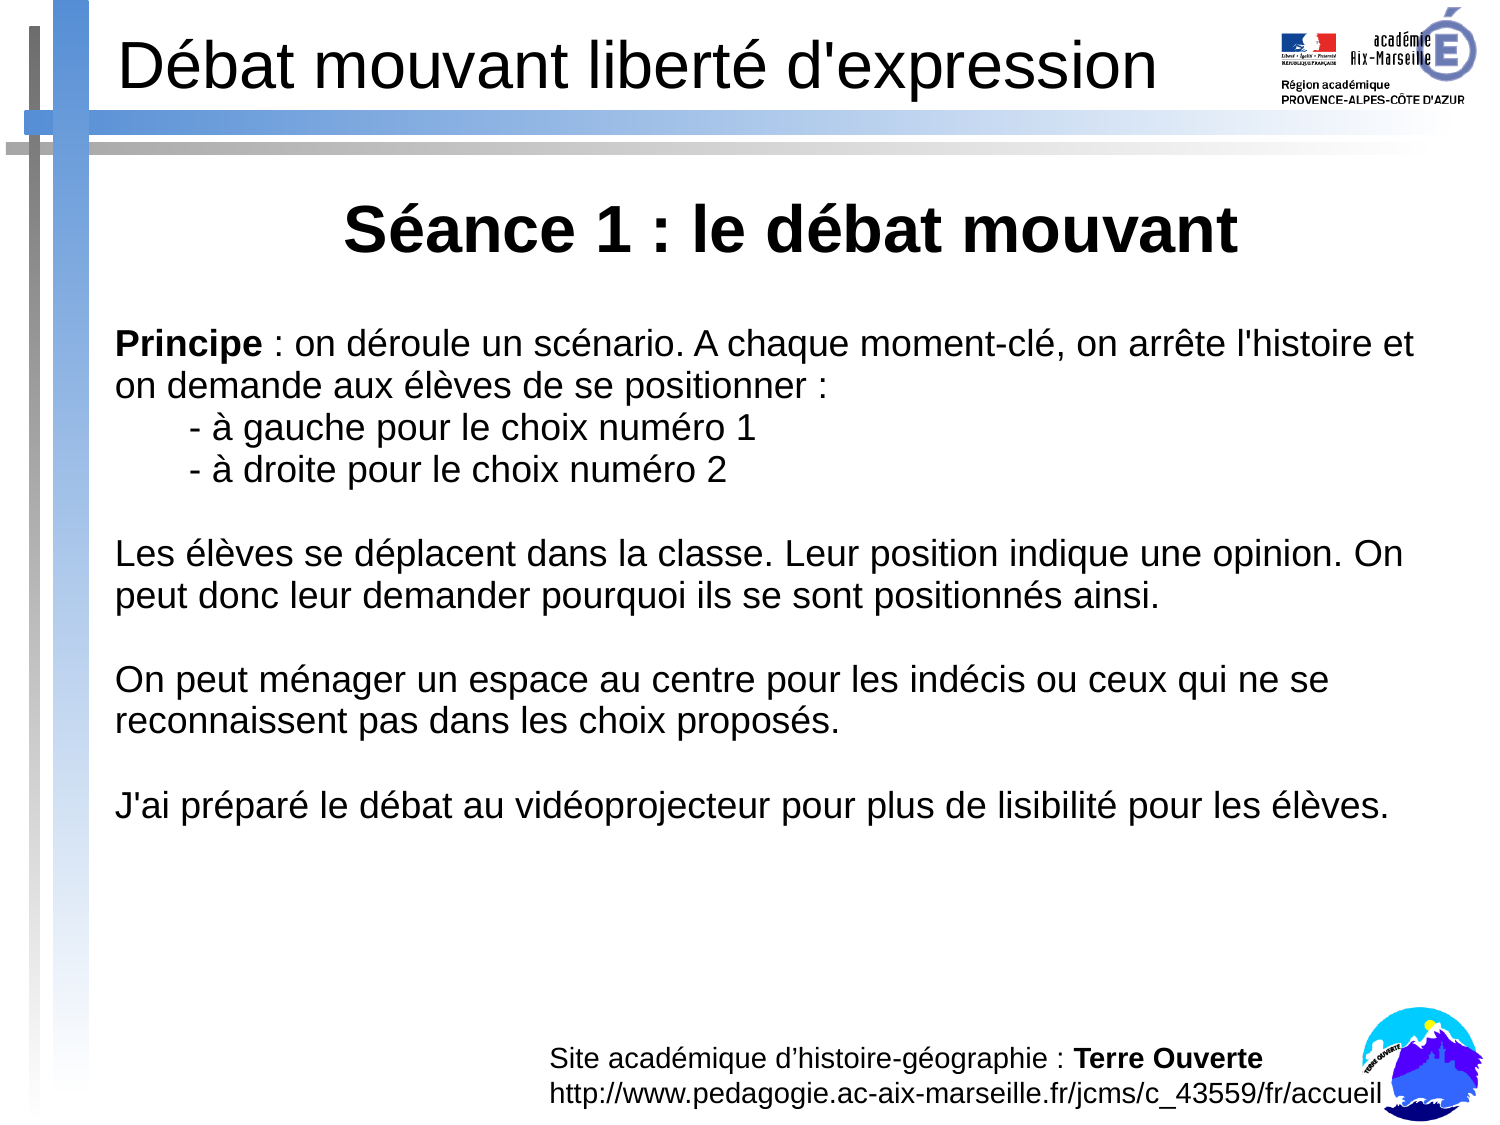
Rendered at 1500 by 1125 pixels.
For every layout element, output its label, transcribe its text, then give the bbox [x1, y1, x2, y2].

picture [1360, 1006, 1484, 1122]
text_box [5, 0, 1454, 1121]
text_box Débat mouvant liberté d'expression [102, 14, 1175, 110]
text_box Site académique d’histoire-géographie : Terre Ouverte http://www.pedagogie.ac-aix-marseille.fr/jcms/c_43559/fr/accueil [534, 1031, 1399, 1117]
picture [1269, 0, 1484, 114]
text_box Séance 1 : le débat mouvant [100, 178, 1484, 274]
text_box Principe : on déroule un scénario. A chaque moment-clé, on arrête l'histoire et on demande aux élèves de se positionner : - à gauche pour le choix numéro 1 - à droite pour le choix numéro 2 Les élèves se déplacent dans la classe. Leur position indique une opinion. On peut donc leur demander pourquoi ils se sont positionnés ainsi. On peut ménager un espace au centre pour les indécis ou ceux qui ne se reconnaissent pas dans les choix proposés. J'ai préparé le débat au vidéoprojecteur pour plus de lisibilité pour les élèves. [100, 314, 1453, 836]
